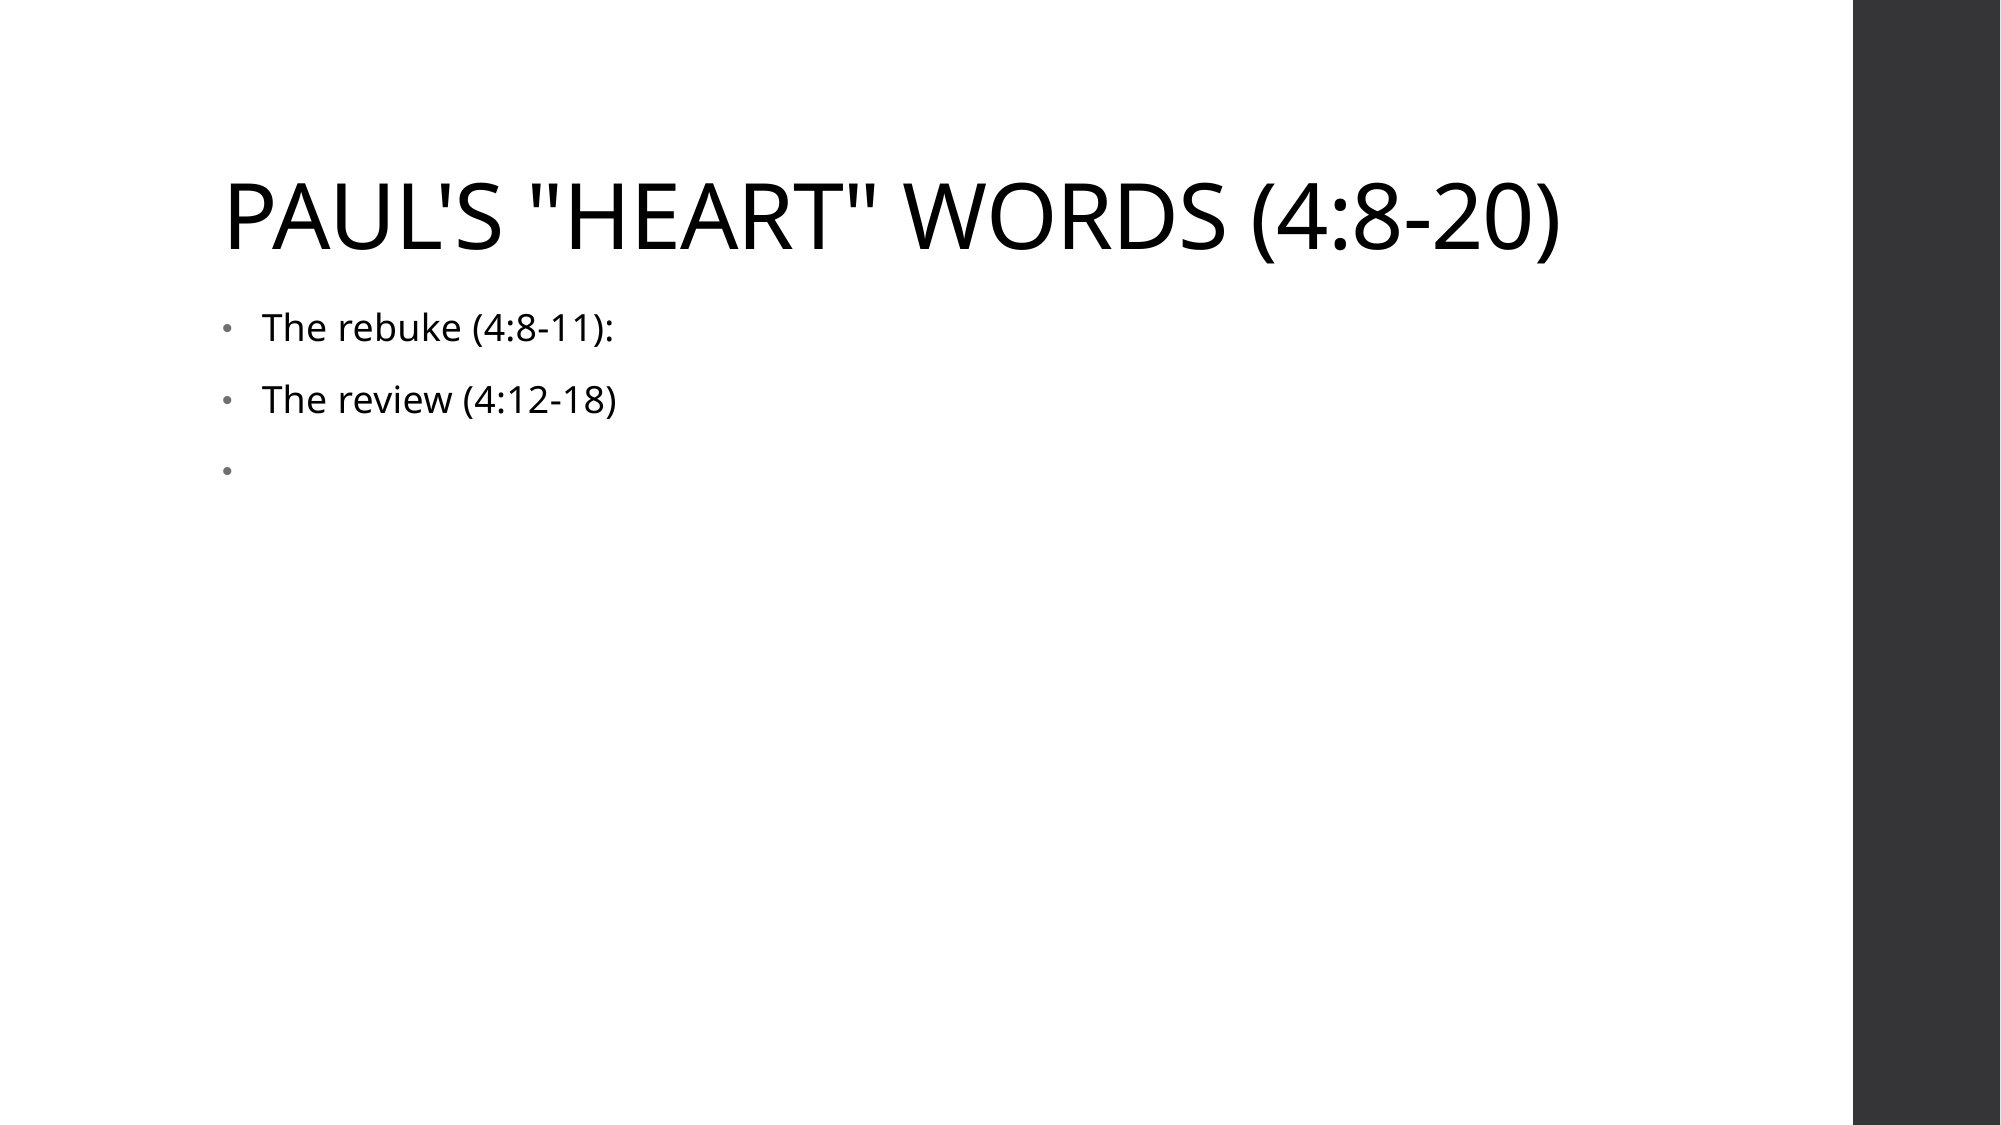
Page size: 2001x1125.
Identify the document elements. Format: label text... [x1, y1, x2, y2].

title PAUL'S "HEART" WORDS (4:8-20) [206, 60, 1797, 278]
list The rebuke (4:8-11): The review (4:12-18) [206, 299, 1617, 1014]
